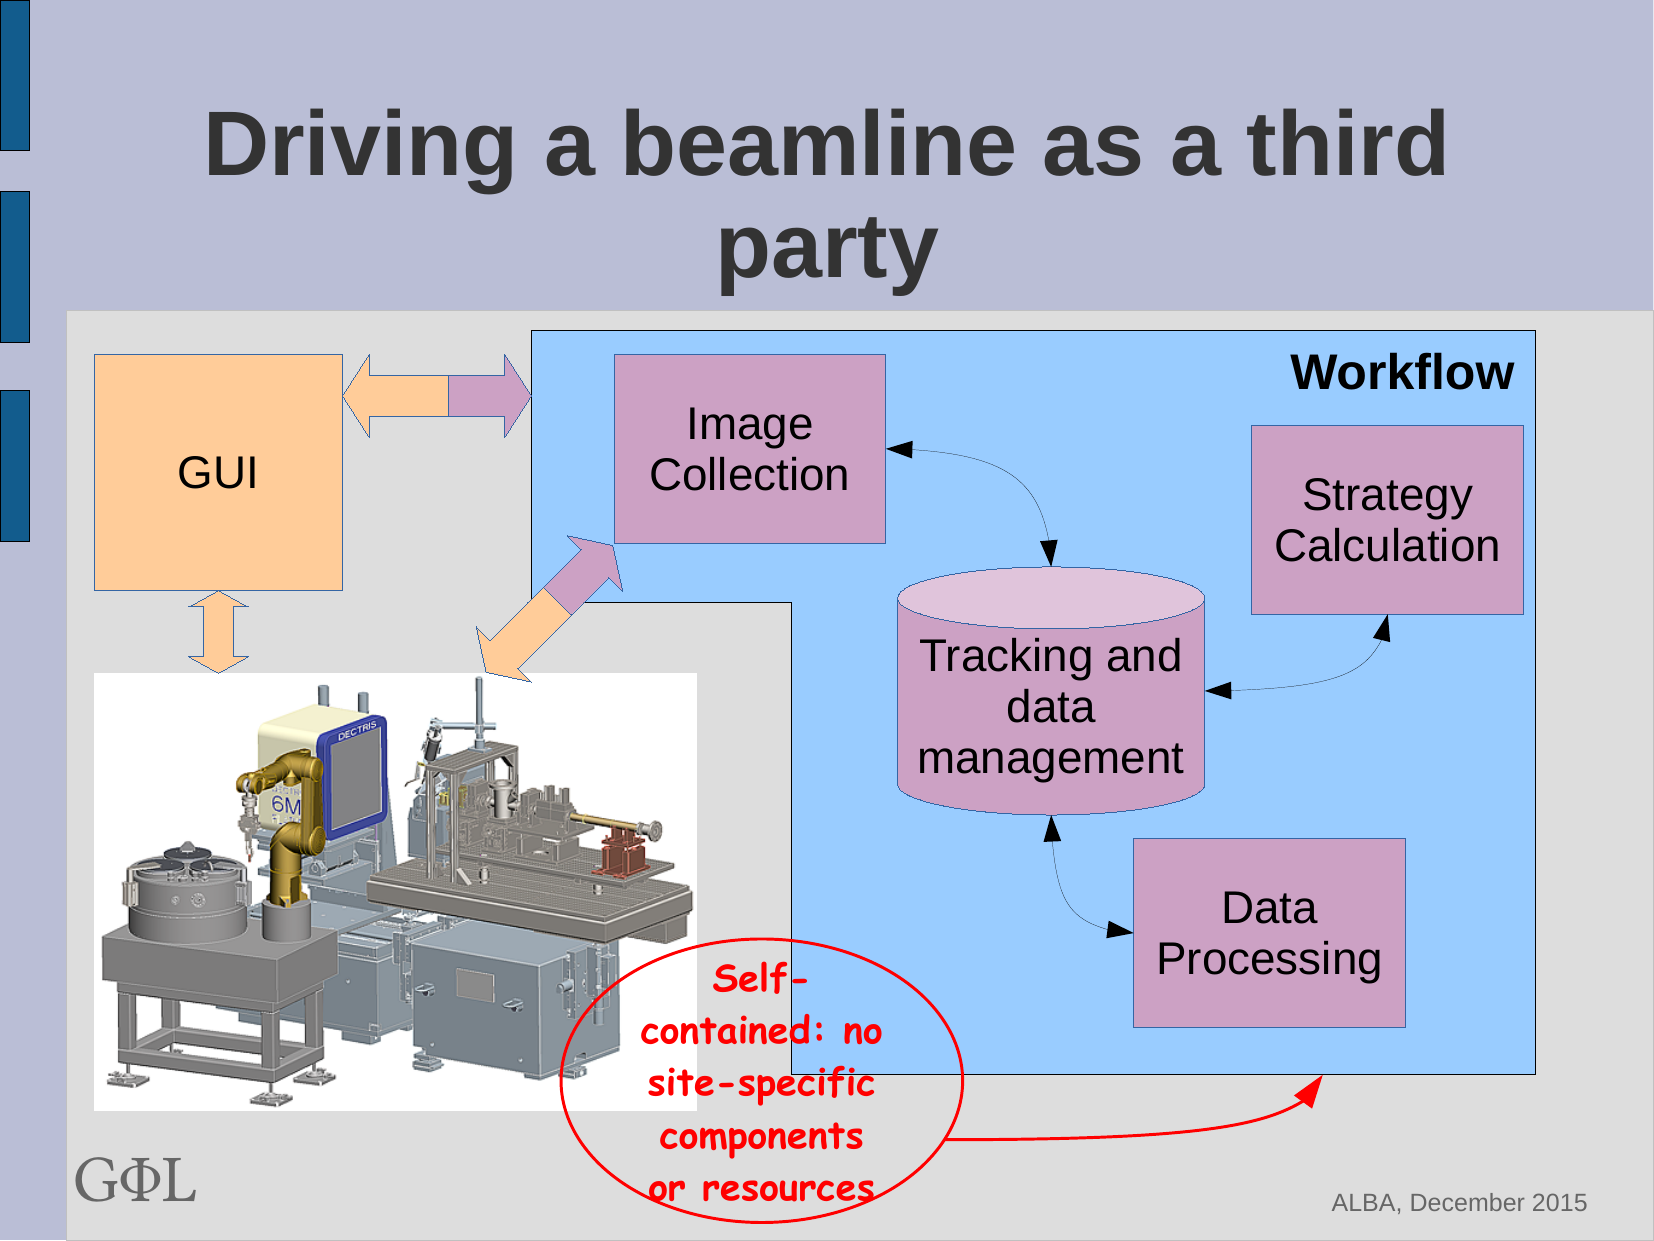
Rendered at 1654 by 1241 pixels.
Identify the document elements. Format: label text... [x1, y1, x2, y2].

text_box [342, 354, 532, 438]
text_box GUI [94, 354, 343, 591]
text_box Self-contained: no site-specific components or resources [561, 938, 963, 1223]
text_box Workflow [531, 330, 1536, 1075]
text_box Strategy Calculation [1251, 425, 1524, 615]
text_box Data Processing [1133, 838, 1406, 1028]
text_box [476, 535, 623, 683]
text_box [188, 590, 249, 674]
picture [94, 673, 697, 1111]
title Driving a beamline as a third party [121, 91, 1534, 299]
text_box Tracking and data management [897, 600, 1205, 816]
text_box Image Collection [614, 354, 886, 544]
